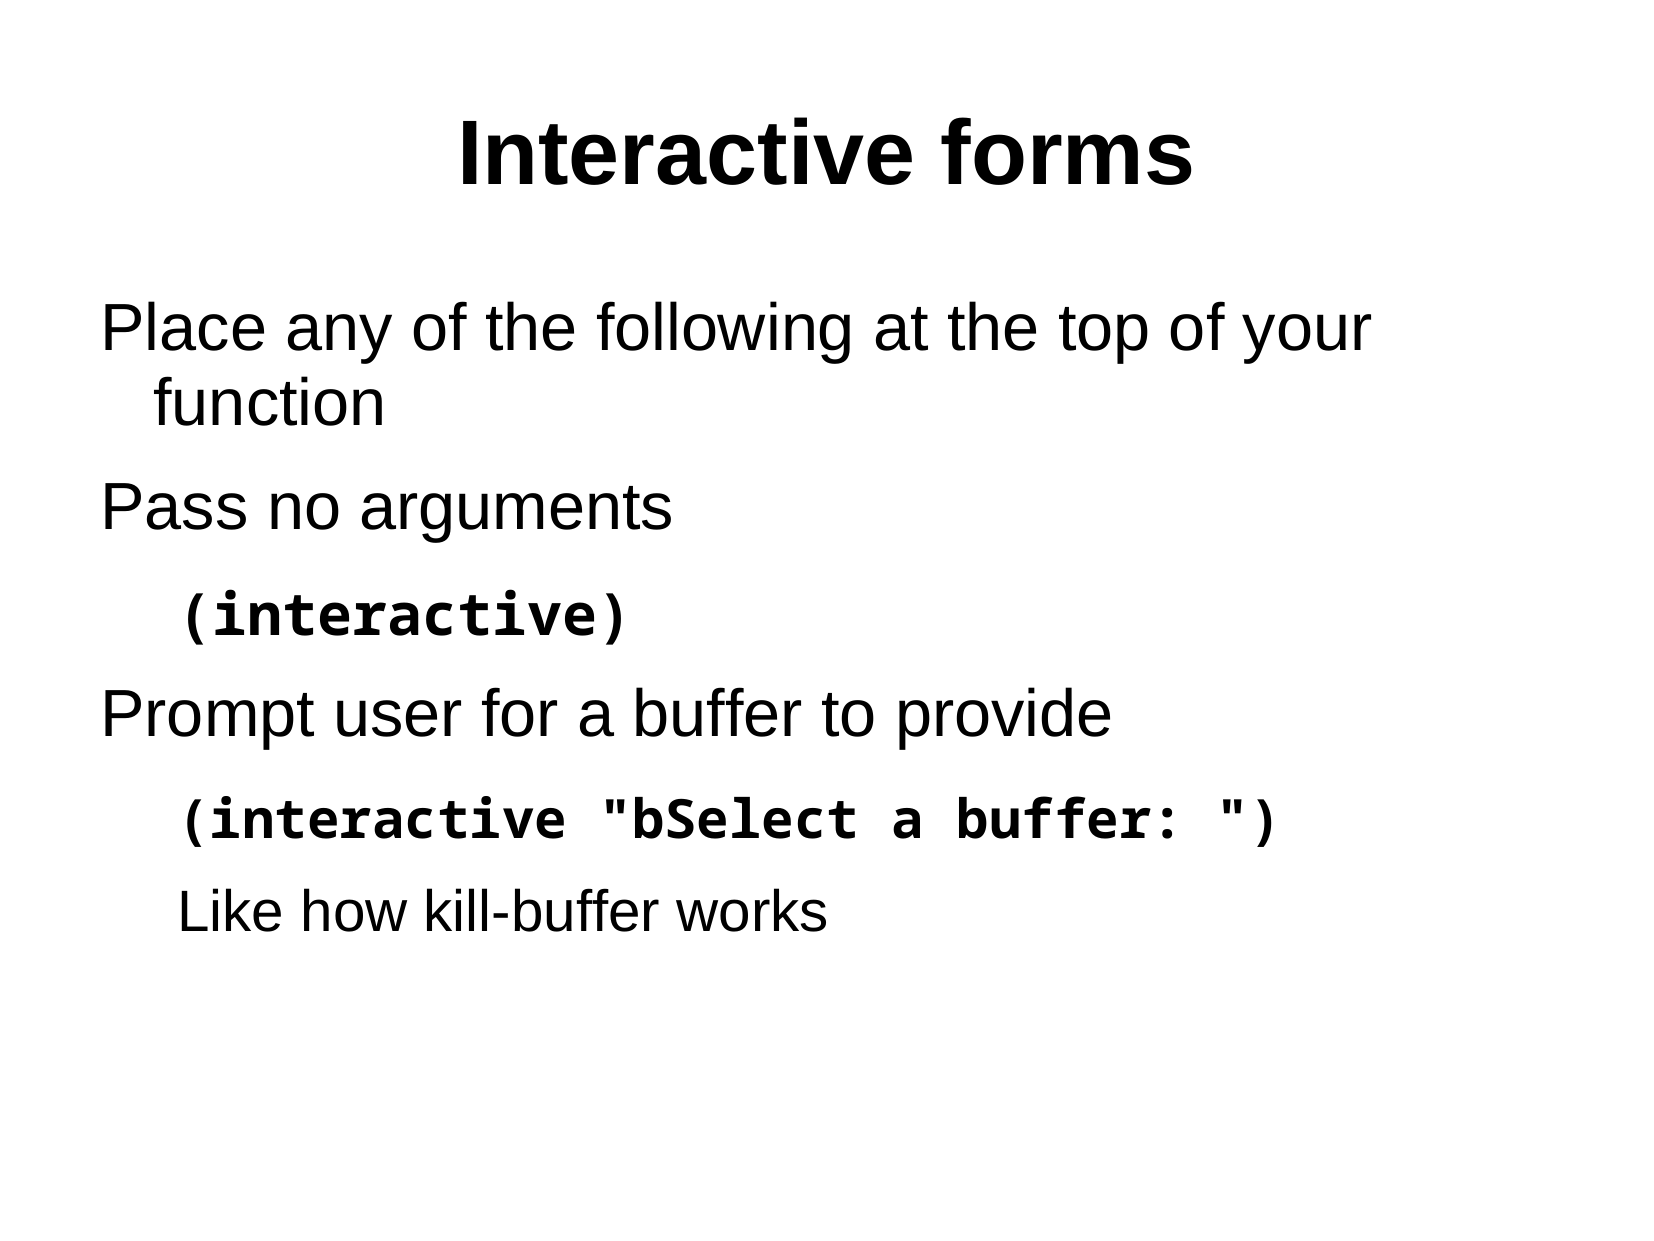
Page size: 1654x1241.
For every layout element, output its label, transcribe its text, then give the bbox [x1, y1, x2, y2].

title Interactive forms [82, 56, 1571, 250]
list Place any of the following at the top of your function Pass no arguments (interactive) Prompt user for a buffer to provide (interactive "bSelect a buffer: ") Like how kill-buffer works [82, 290, 1571, 1094]
